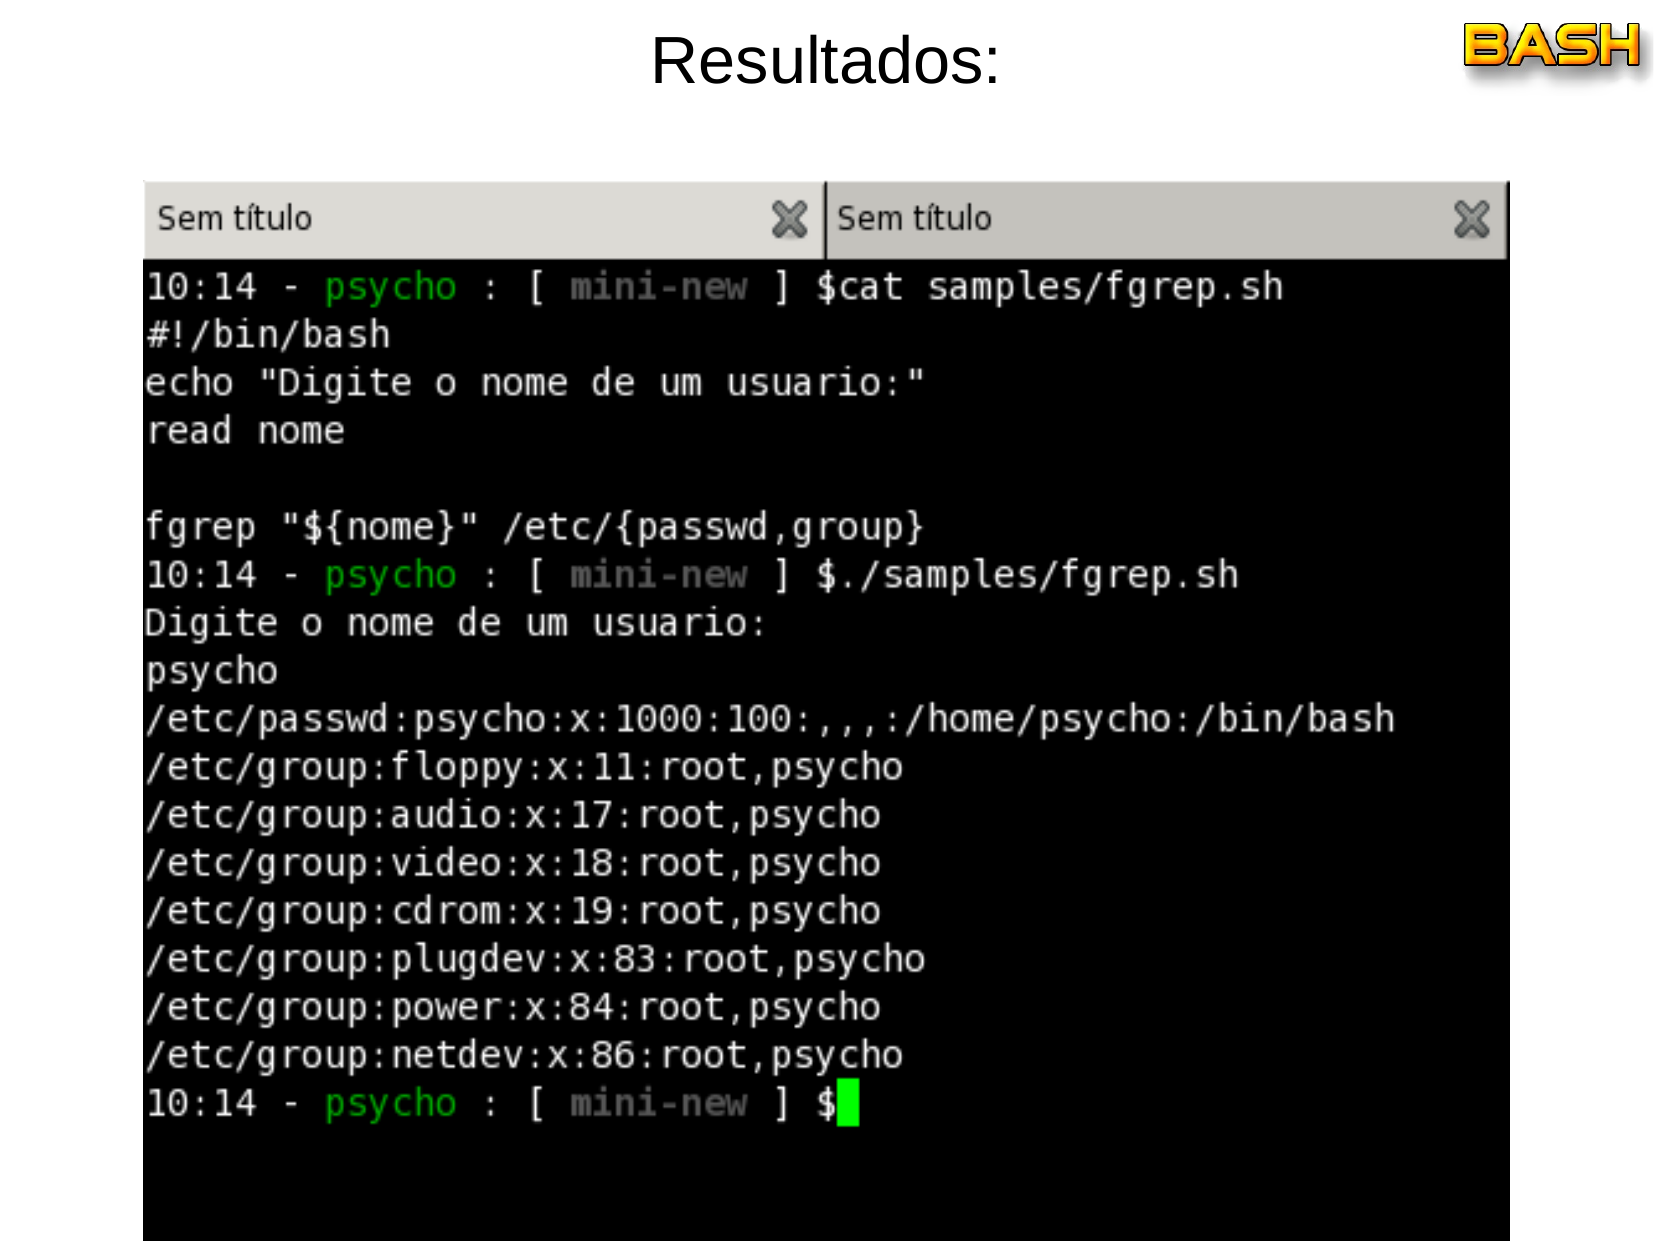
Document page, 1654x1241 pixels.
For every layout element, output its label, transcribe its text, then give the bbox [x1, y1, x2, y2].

picture [143, 180, 1510, 1241]
title Resultados: [82, 22, 1571, 98]
picture [1450, 0, 1654, 96]
